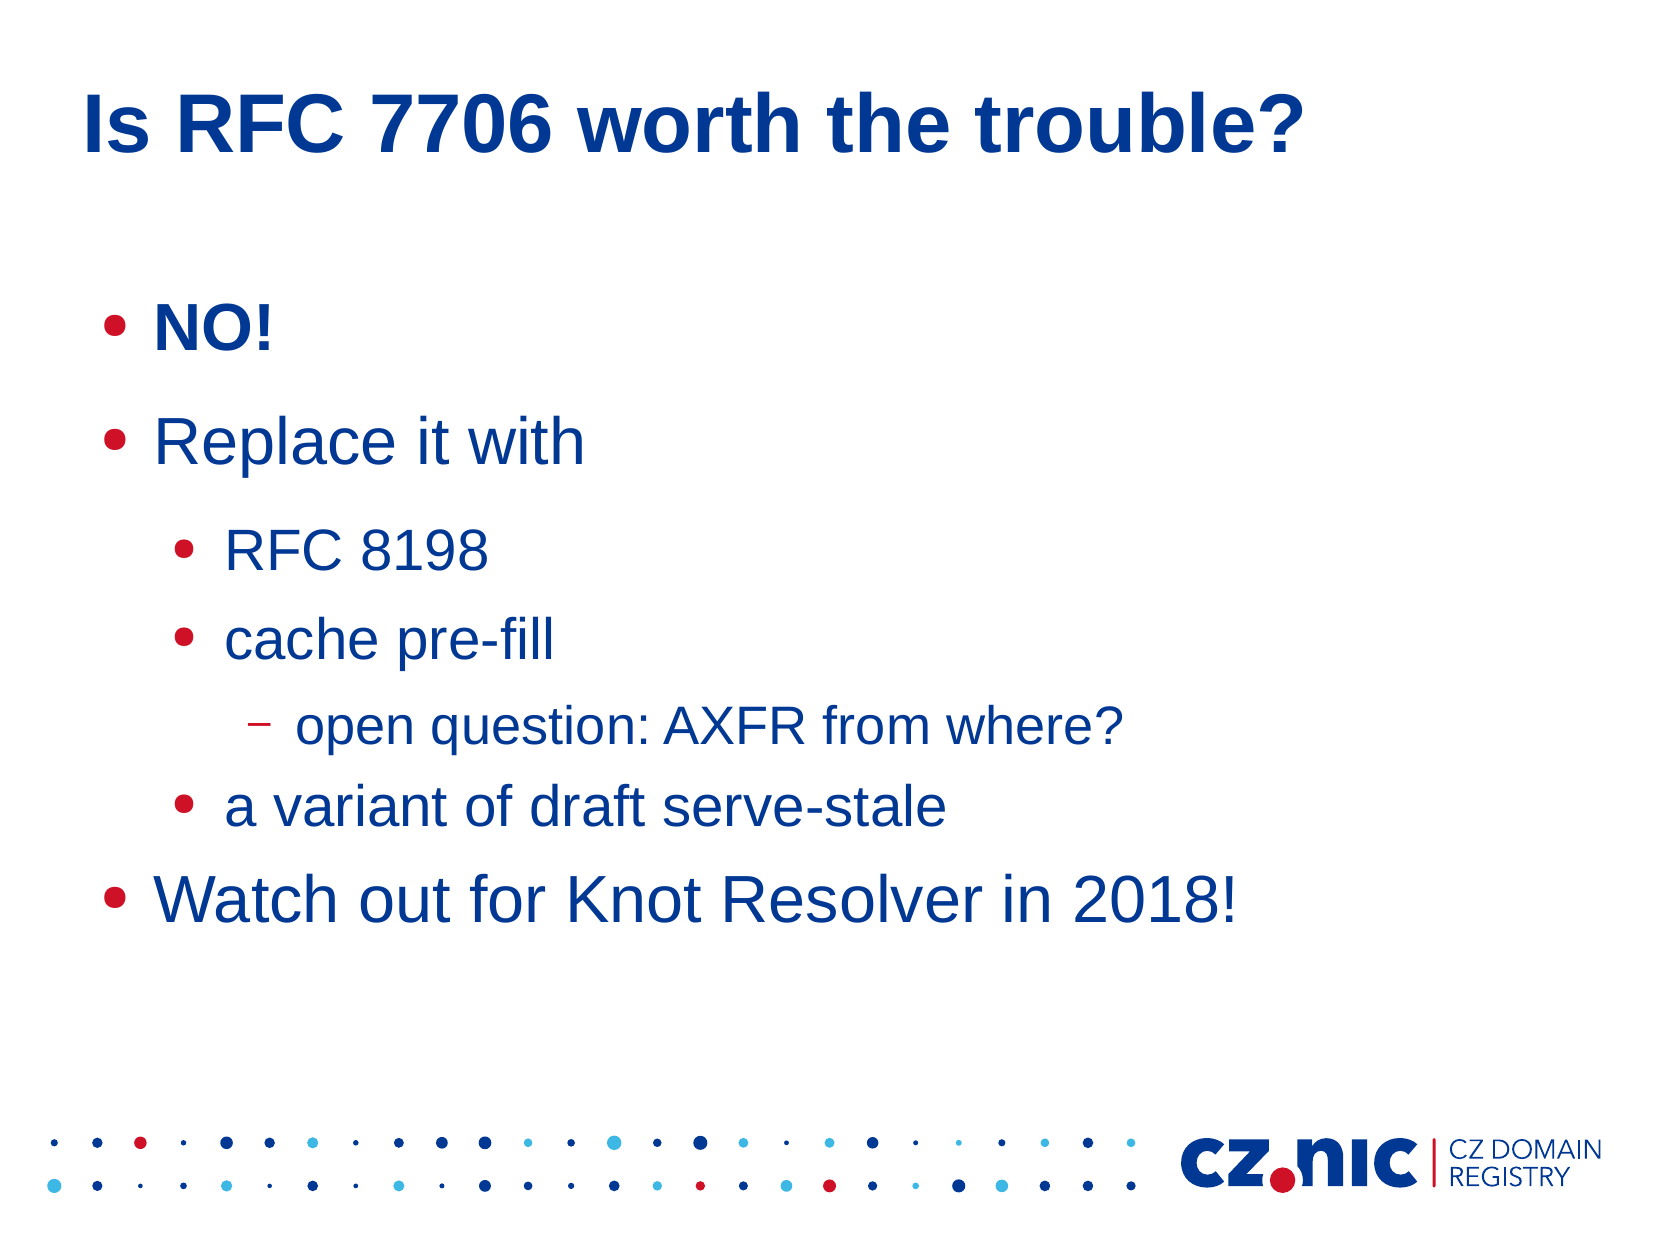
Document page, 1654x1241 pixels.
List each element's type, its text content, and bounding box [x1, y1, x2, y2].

list NO! Replace it with RFC 8198 cache pre-fill open question: AXFR from where? a variant of draft serve-stale Watch out for Knot Resolver in 2018! [82, 290, 1571, 1010]
title Is RFC 7706 worth the trouble? [82, 70, 1571, 178]
